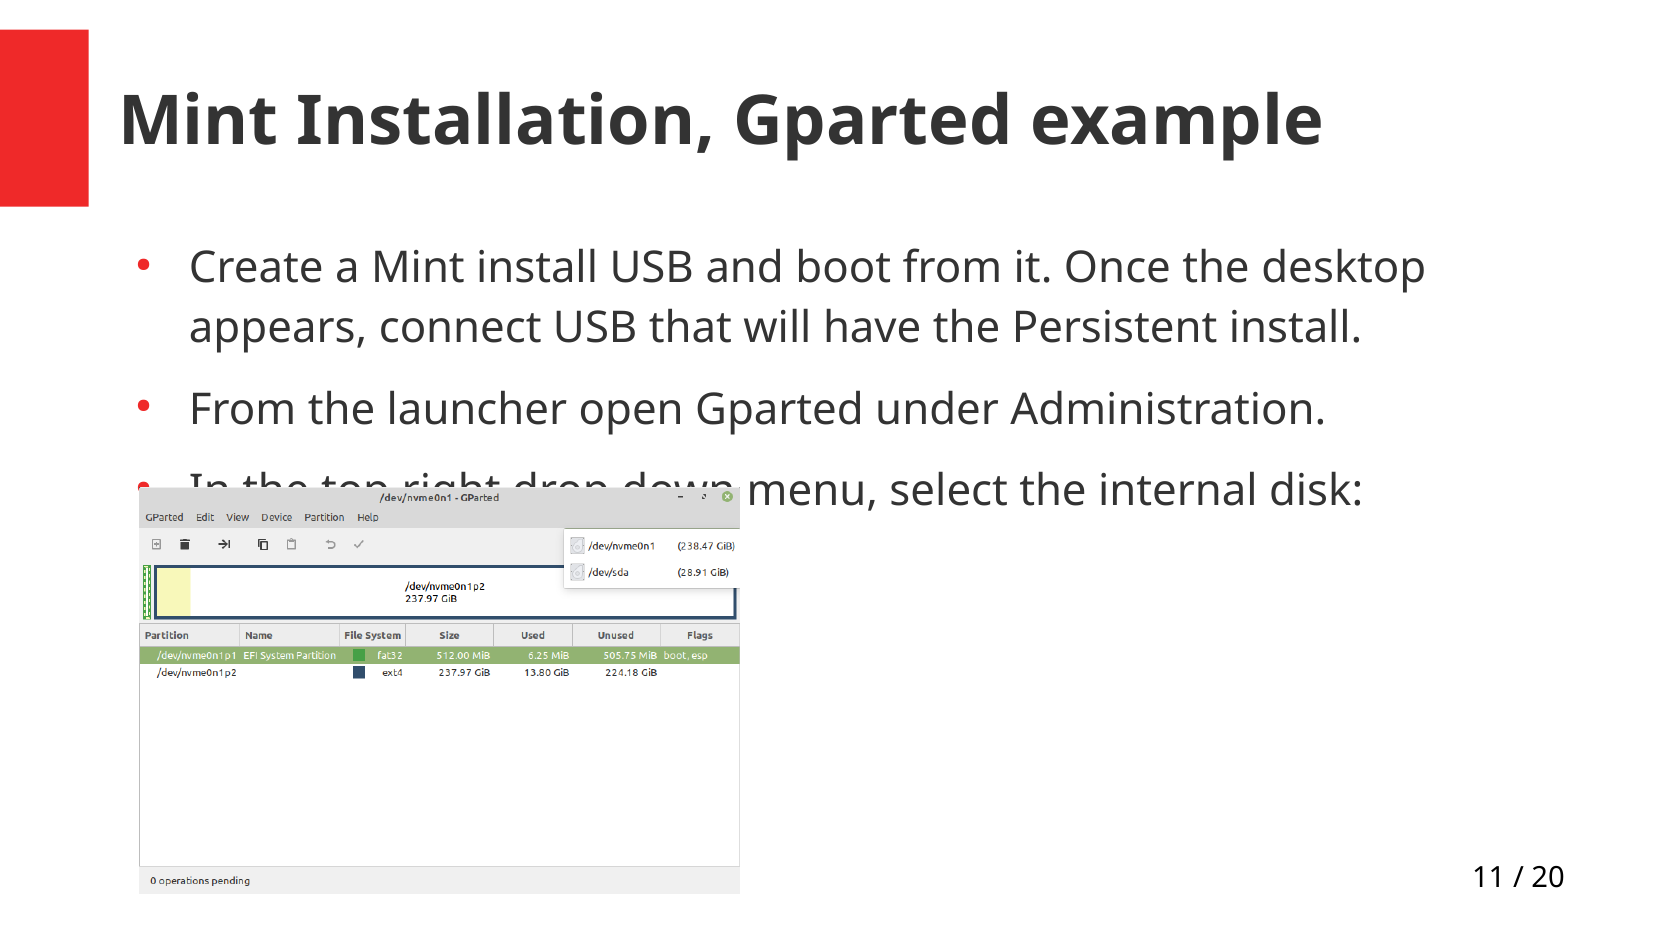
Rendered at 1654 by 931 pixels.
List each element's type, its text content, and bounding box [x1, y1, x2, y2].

title Mint Installation, Gparted example [118, 29, 1595, 207]
picture [139, 487, 740, 894]
list Create a Mint install USB and boot from it. Once the desktop appears, connect USB that will have the Persistent install. From the launcher open Gparted under Administration. In the top right drop down menu, select the internal disk: [118, 236, 1595, 798]
